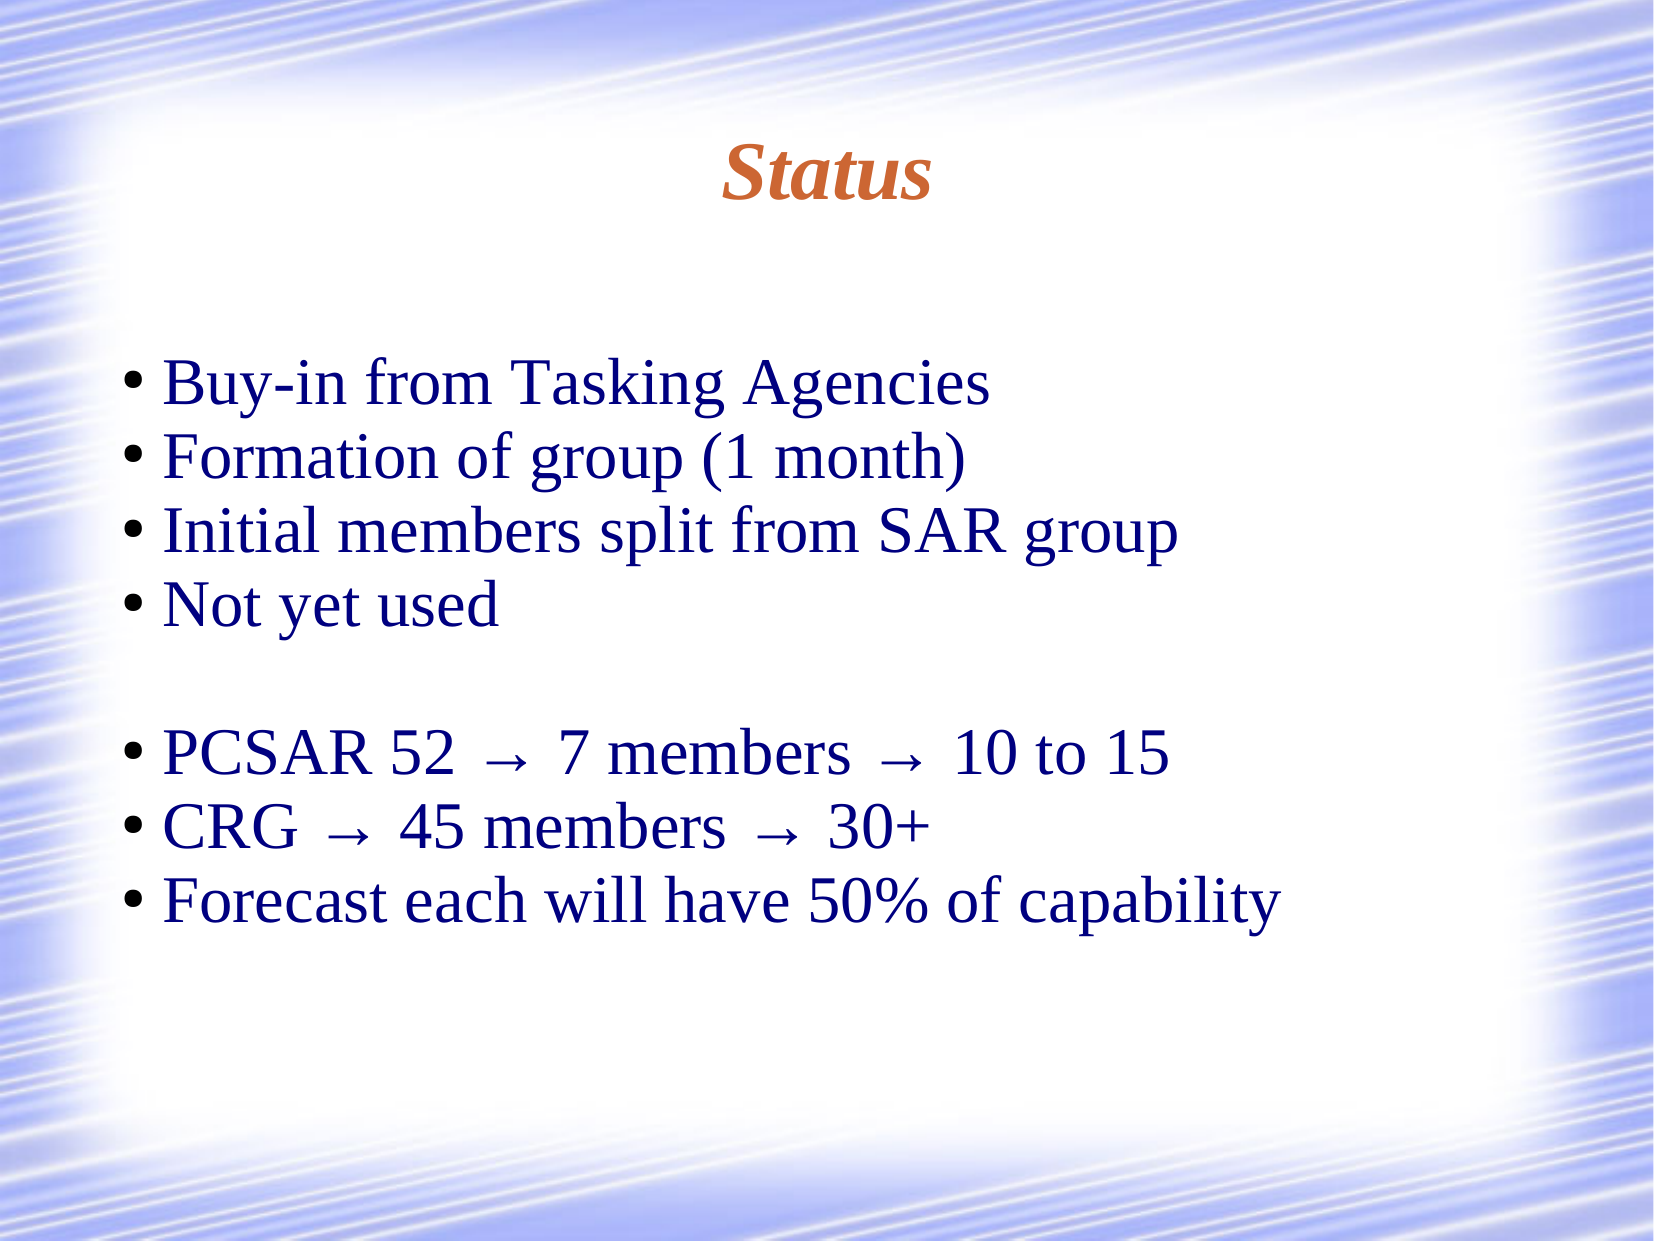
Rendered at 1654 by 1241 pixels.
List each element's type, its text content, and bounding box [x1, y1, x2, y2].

picture [0, 0, 1654, 1241]
list Buy-in from Tasking Agencies Formation of group (1 month) Initial members split from SAR group Not yet used PCSAR 52 → 7 members → 10 to 15 CRG → 45 members → 30+ Forecast each will have 50% of capability [121, 344, 1534, 1065]
title Status [121, 67, 1534, 275]
